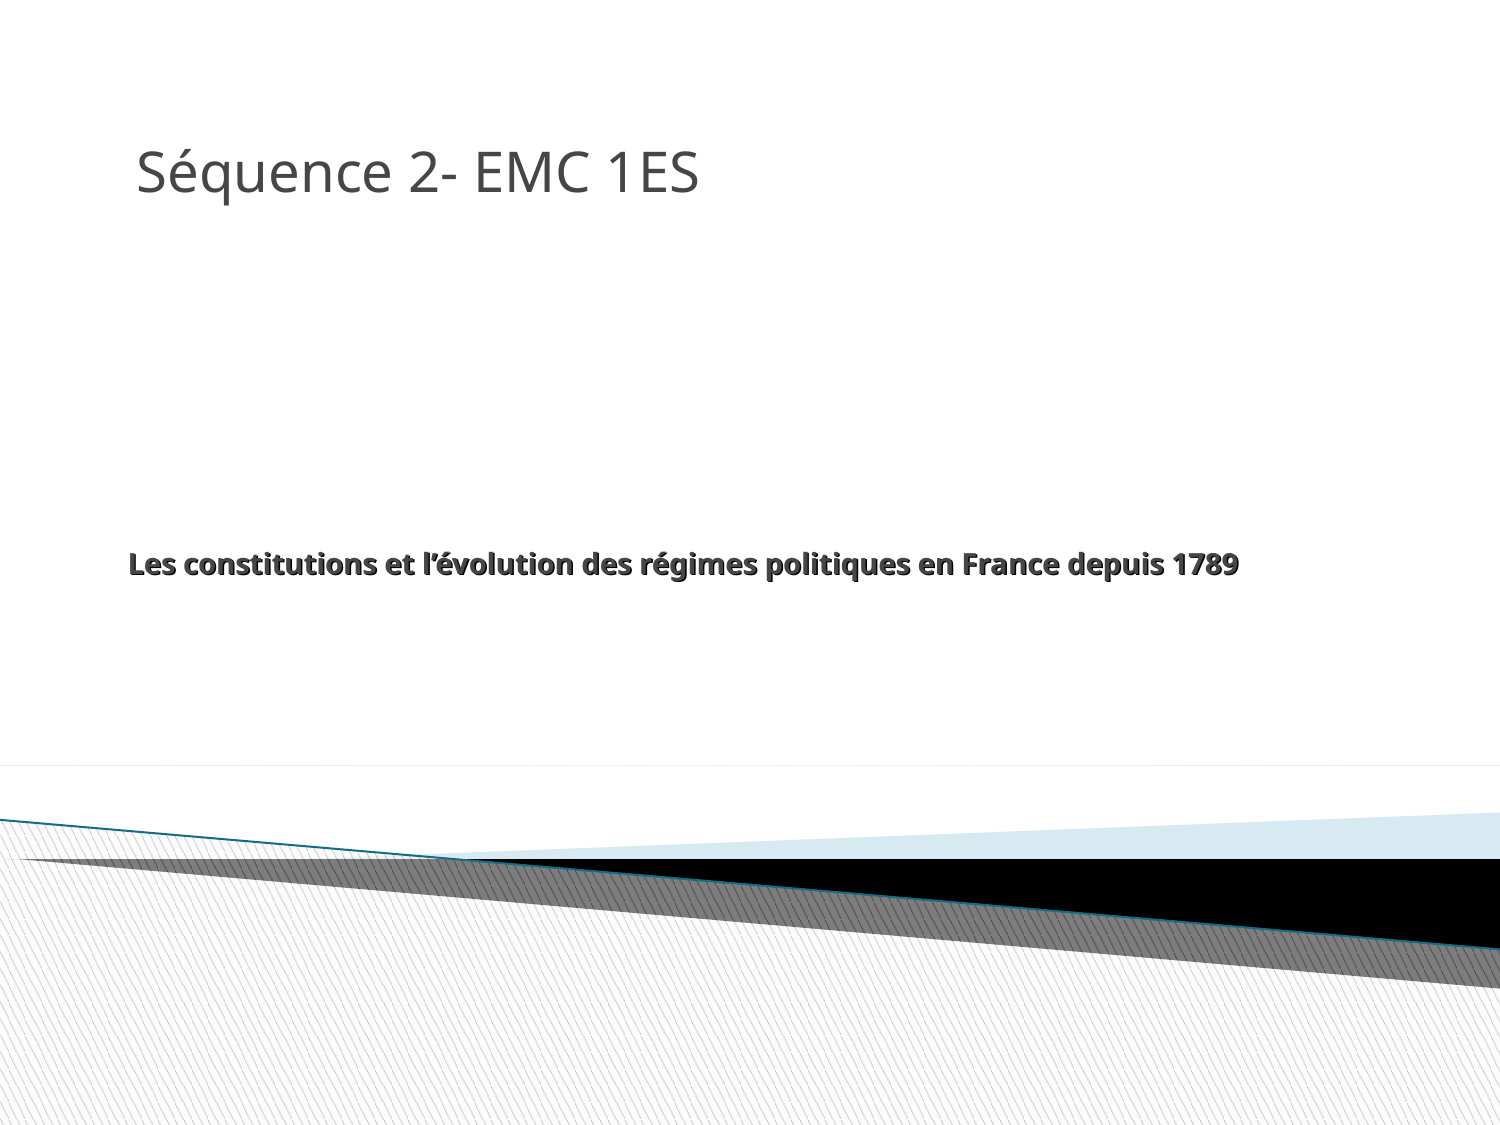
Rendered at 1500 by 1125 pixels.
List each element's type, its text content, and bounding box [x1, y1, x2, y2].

subtitle Séquence 2- EMC 1ES [128, 128, 1404, 326]
picture [5, 859, 1500, 989]
title Les constitutions et l’évolution des régimes politiques en France depuis 1789 [112, 287, 1388, 588]
